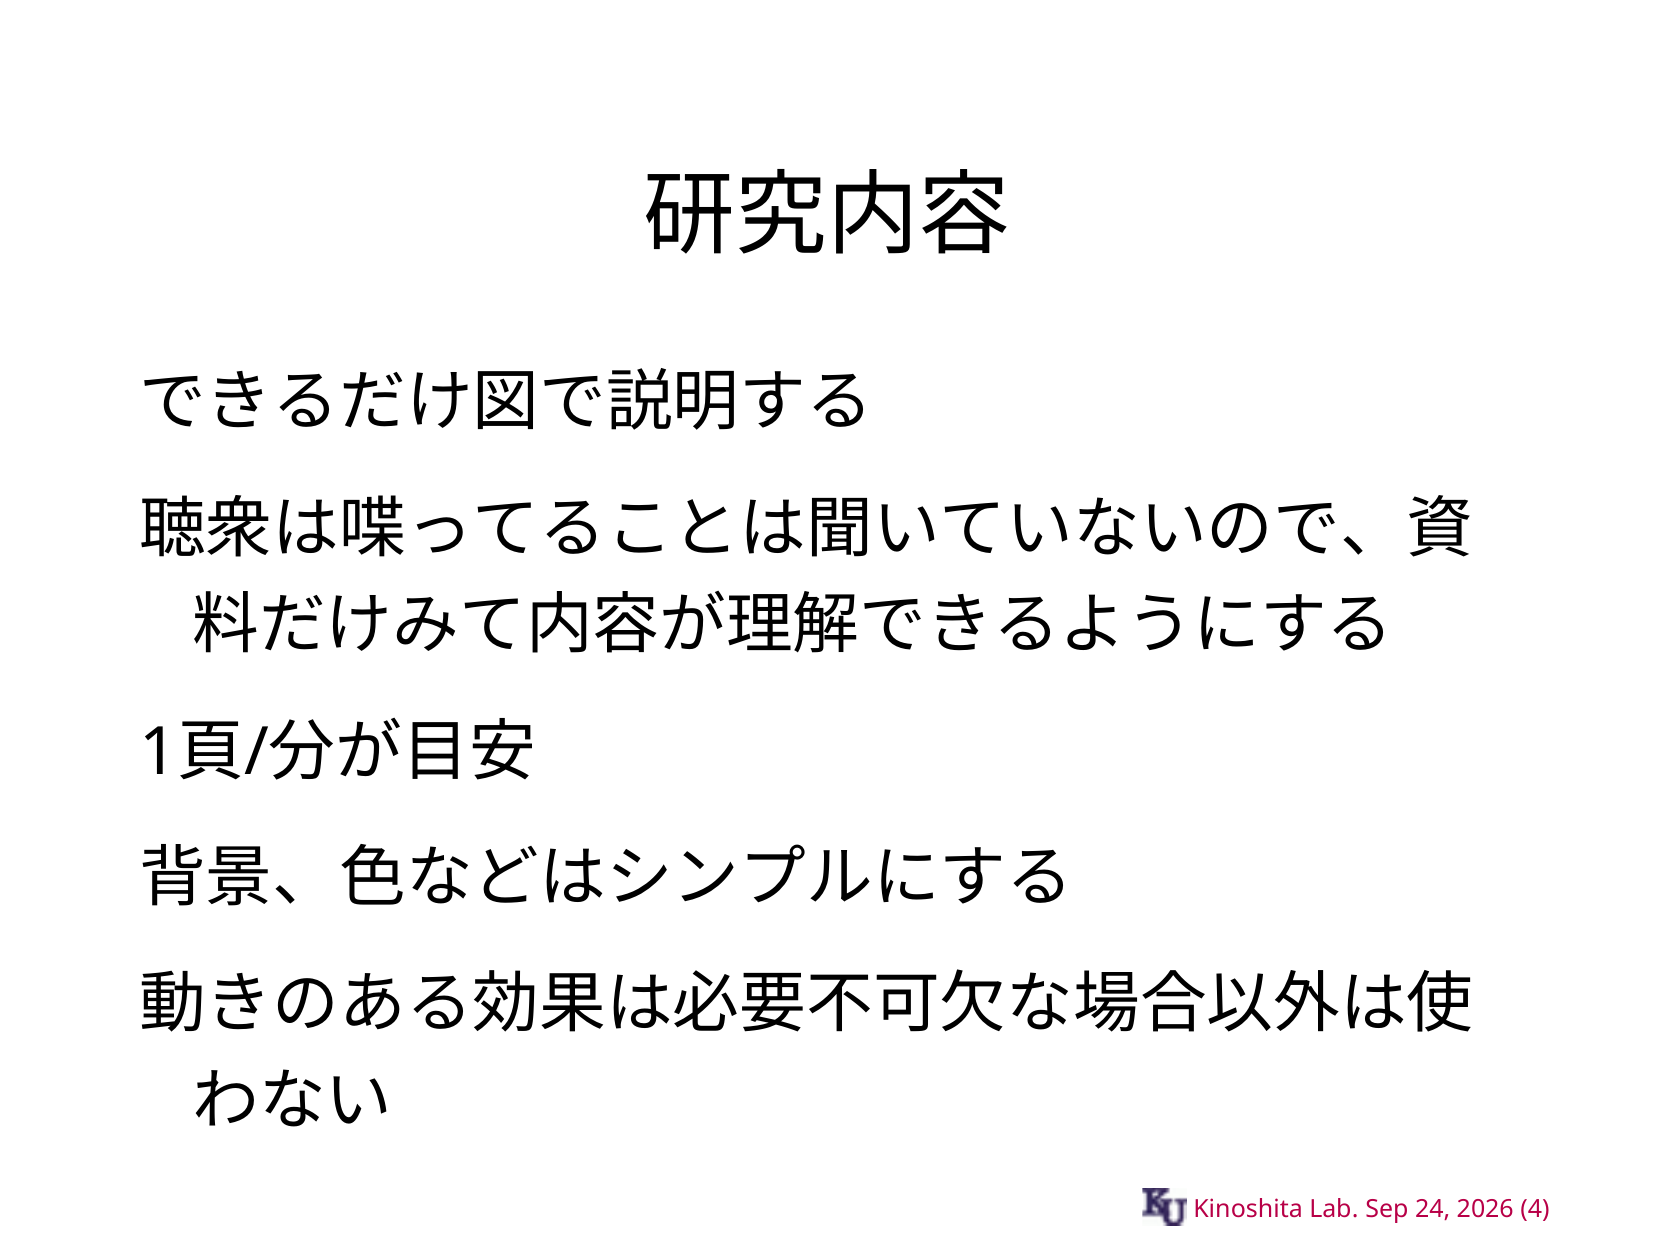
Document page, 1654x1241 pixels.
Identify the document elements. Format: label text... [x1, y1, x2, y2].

list できるだけ図で説明する 聴衆は喋ってることは聞いていないので、資料だけみて内容が理解できるようにする 1頁/分が目安 背景、色などはシンプルにする 動きのある効果は必要不可欠な場合以外は使わない [121, 347, 1534, 1129]
title 研究内容 [121, 102, 1534, 311]
picture [1142, 1188, 1187, 1226]
